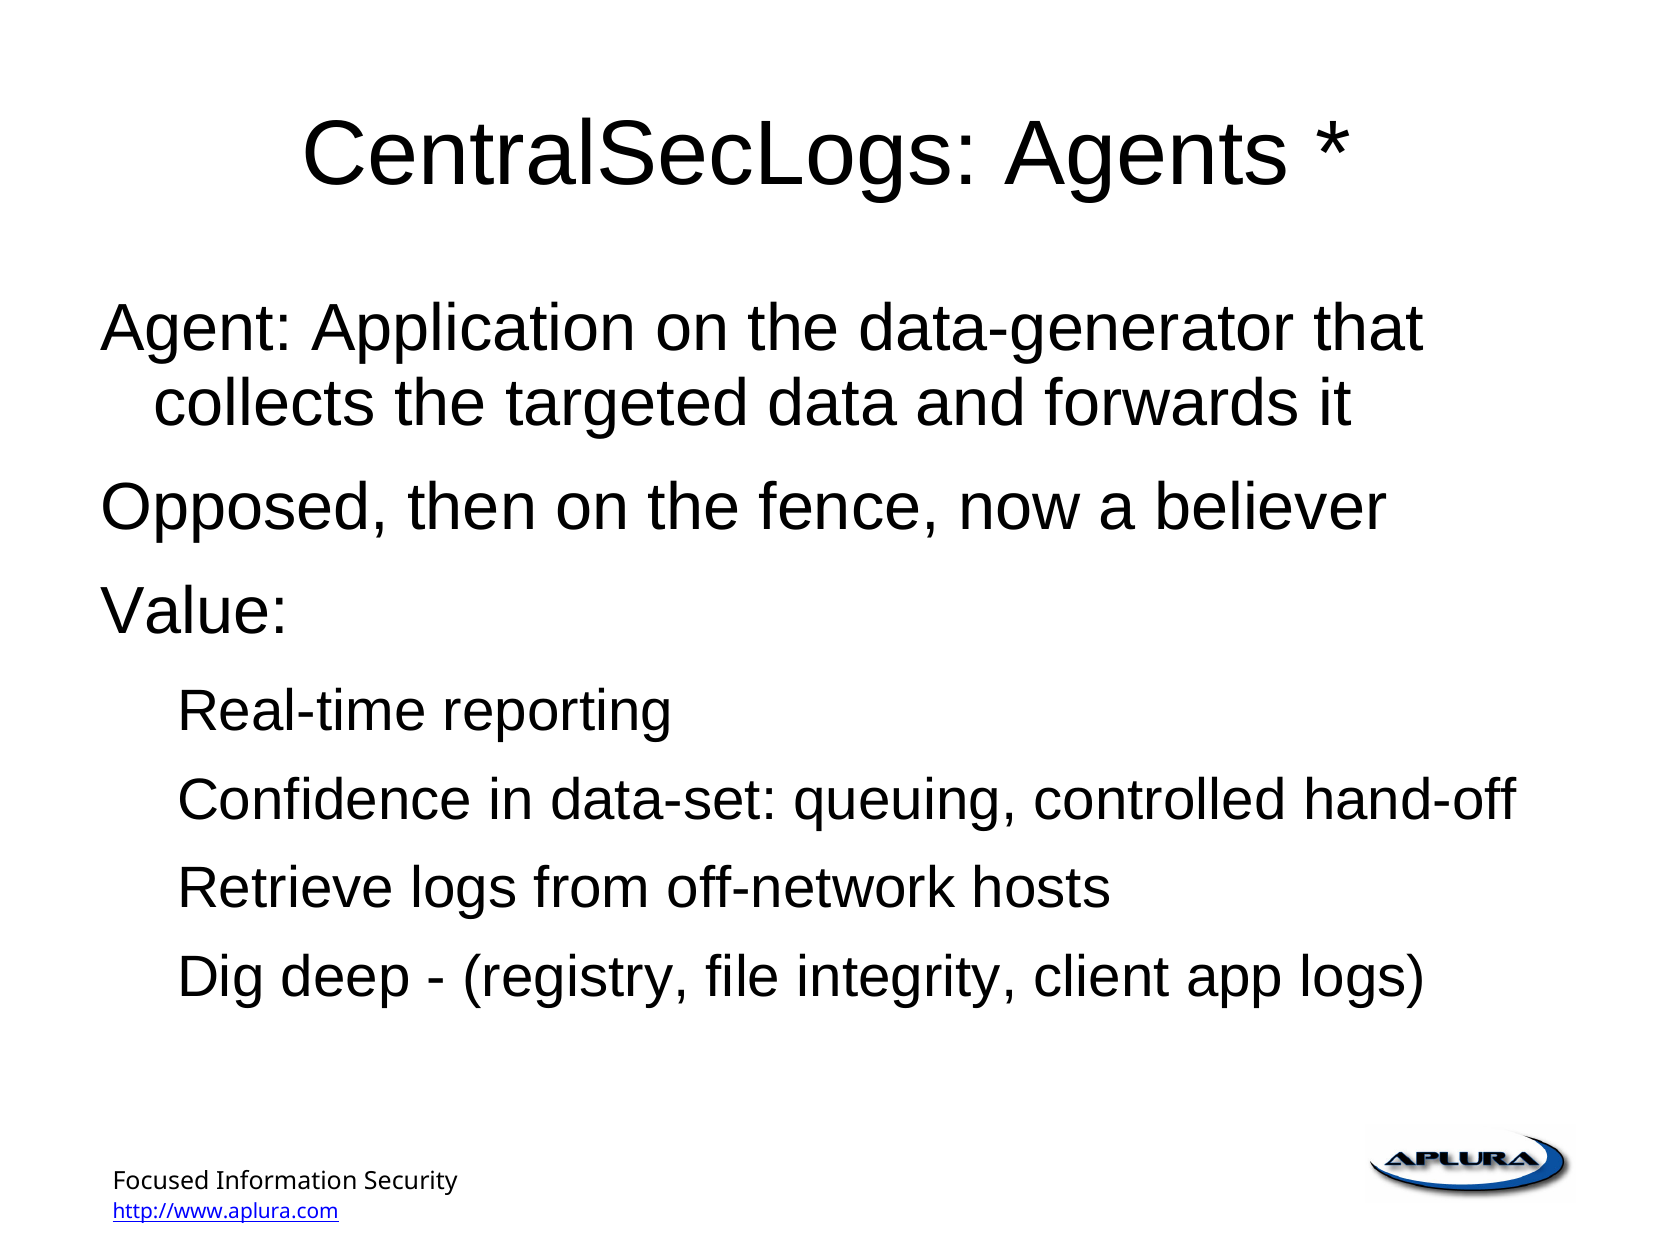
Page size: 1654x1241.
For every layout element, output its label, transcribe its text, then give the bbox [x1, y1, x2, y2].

title CentralSecLogs: Agents * [82, 56, 1571, 250]
list Agent: Application on the data-generator that collects the targeted data and forwards it Opposed, then on the fence, now a believer Value: Real-time reporting Confidence in data-set: queuing, controlled hand-off Retrieve logs from off-network hosts Dig deep - (registry, file integrity, client app logs) [82, 290, 1571, 1094]
picture [1365, 1124, 1576, 1203]
